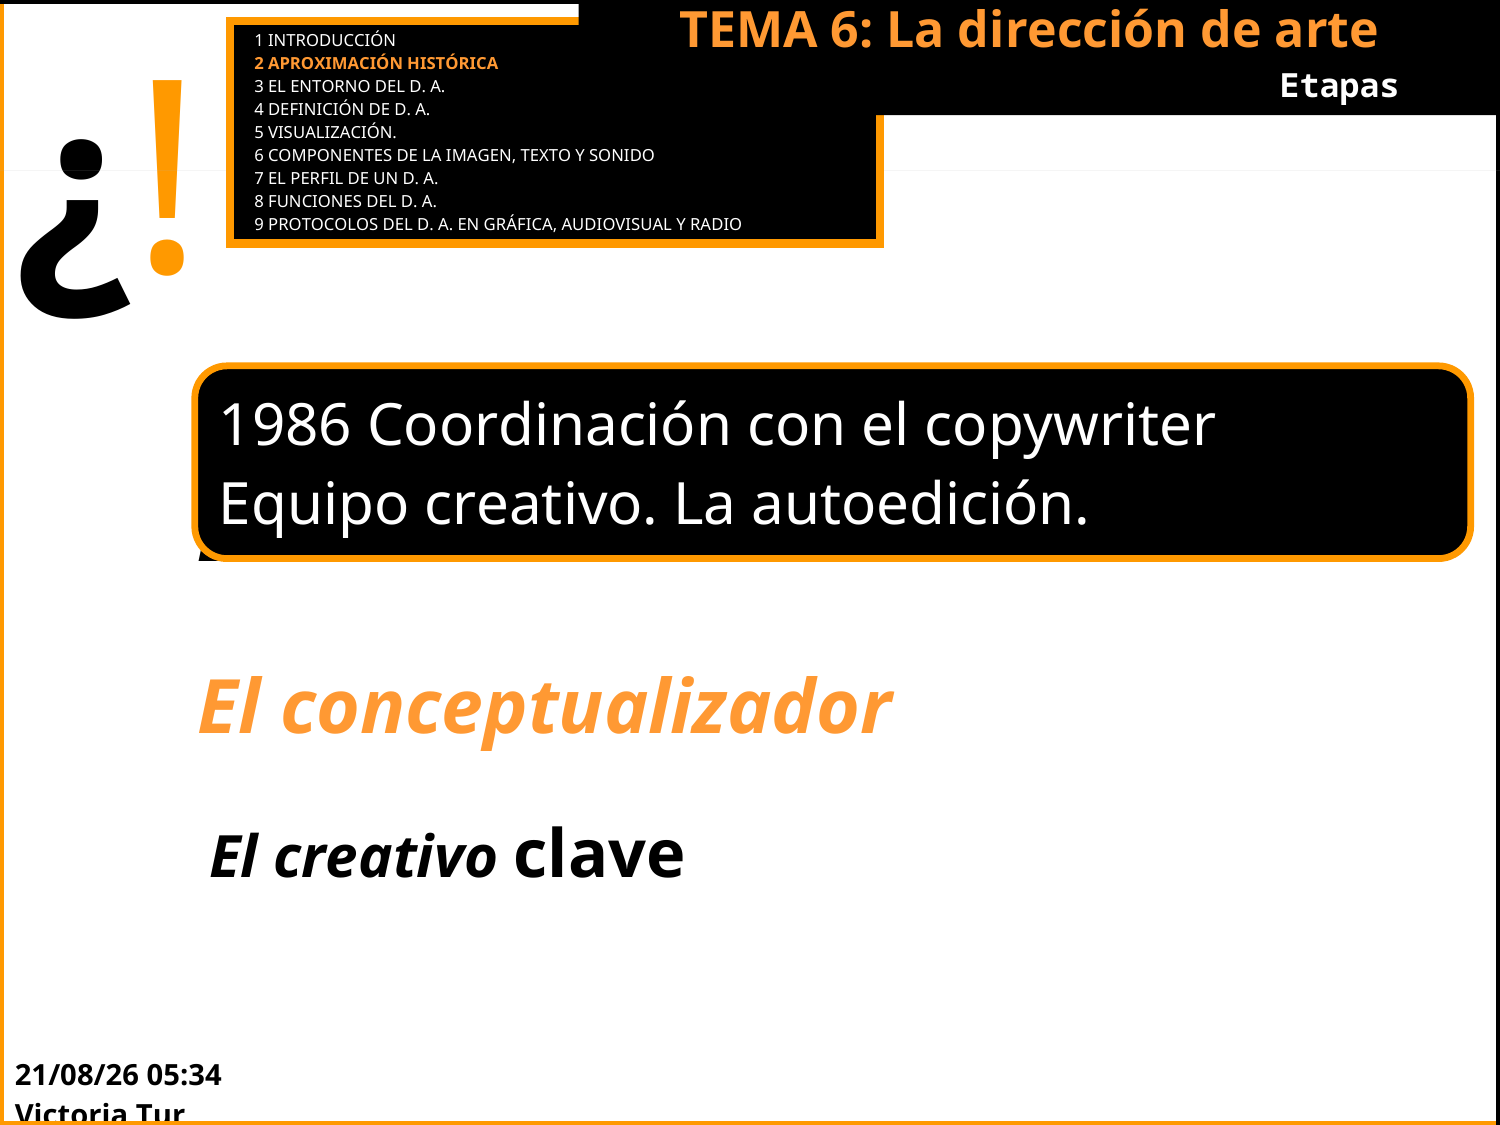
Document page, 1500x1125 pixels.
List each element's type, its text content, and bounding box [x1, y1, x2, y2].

text_box TEMA 6: La dirección de arte Etapas [578, 0, 1500, 116]
text_box El ilustrador [185, 349, 1199, 457]
text_box 1986 Coordinación con el copywriter Equipo creativo. La autoedición. [194, 365, 1471, 559]
list El bocetista [183, 491, 606, 599]
text_box El creativo clave [194, 798, 821, 906]
text_box 1 INTRODUCCIÓN 2 APROXIMACIÓN HISTÓRICA 3 EL ENTORNO DEL D. A. 4 DEFINICIÓN DE D. A. 5 VISUALIZACIÓN. 6 COMPONENTES DE LA IMAGEN, TEXTO Y SONIDO 7 EL PERFIL DE UN D. A. 8 FUNCIONES DEL D. A. 9 PROTOCOLOS DEL D. A. EN GRÁFICA, AUDIOVISUAL Y RADIO [230, 20, 880, 244]
text_box El conceptualizador [183, 645, 1057, 752]
